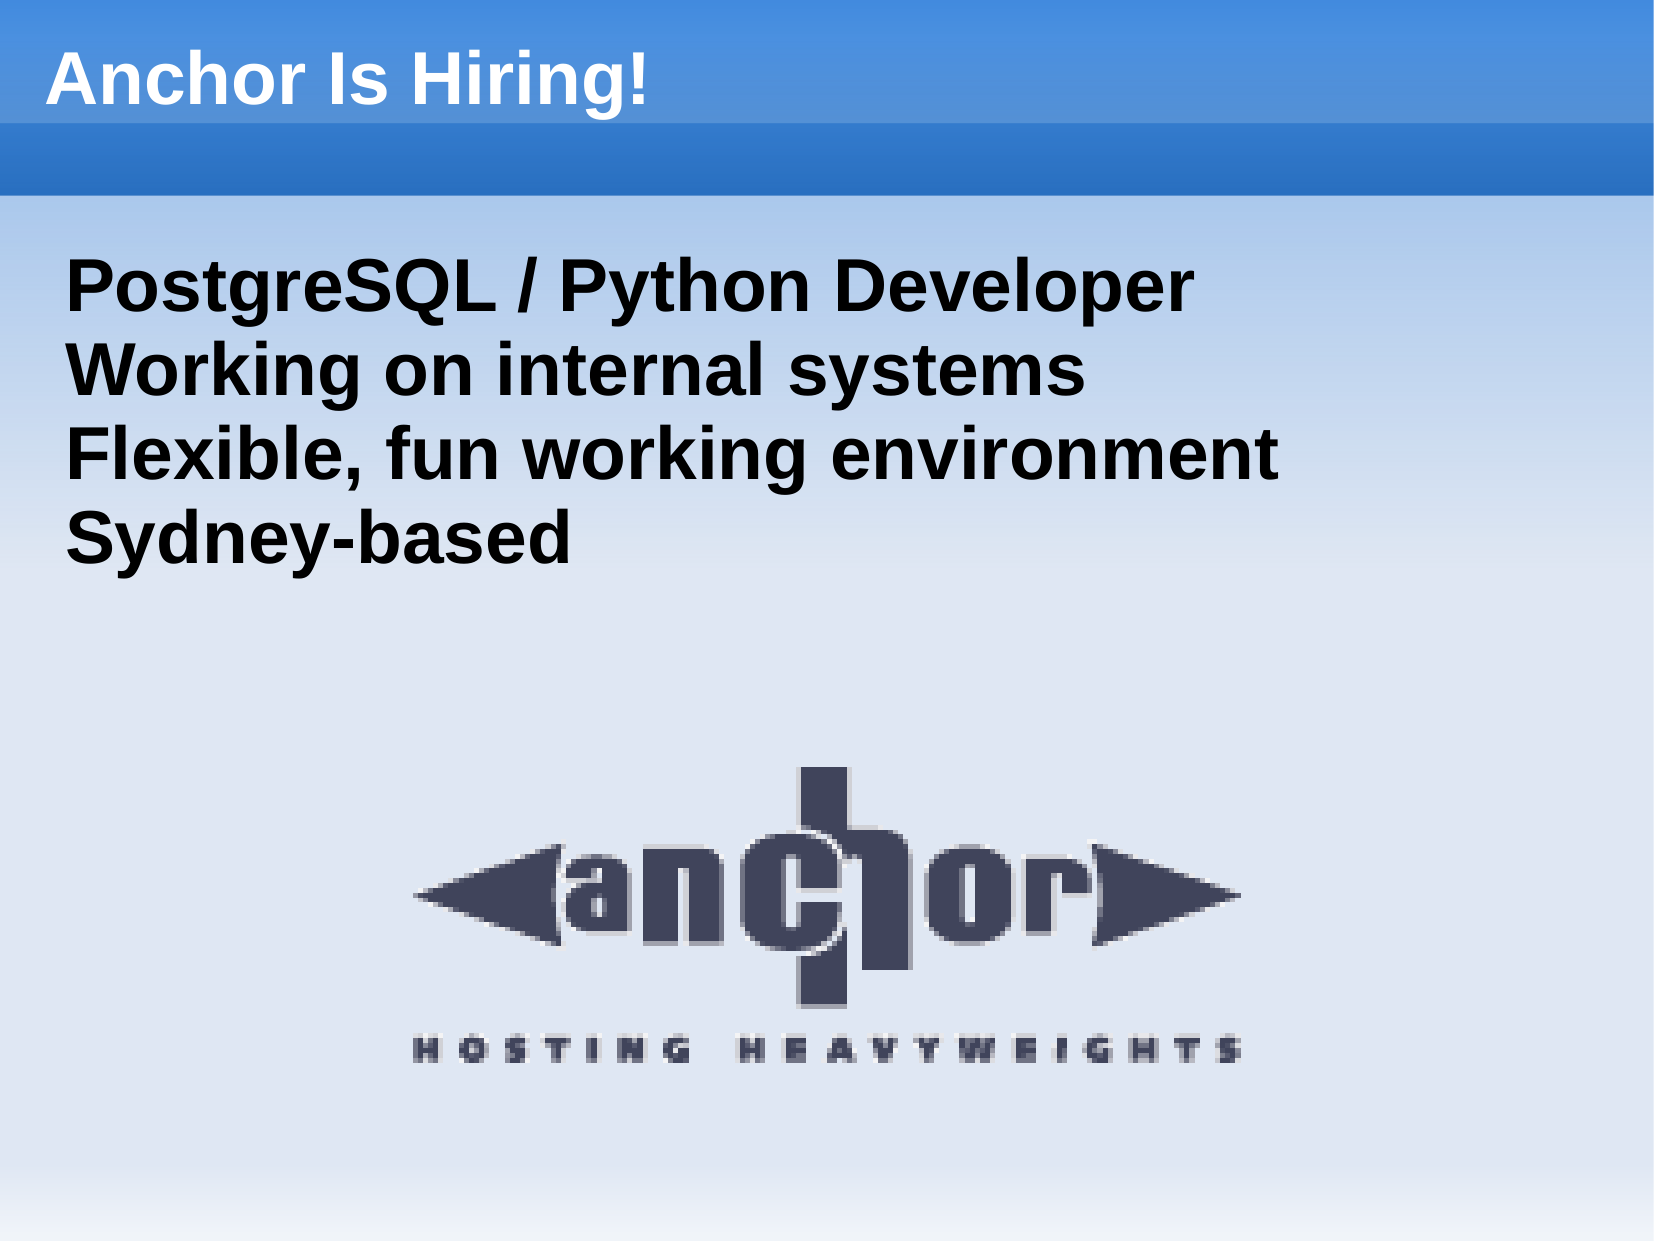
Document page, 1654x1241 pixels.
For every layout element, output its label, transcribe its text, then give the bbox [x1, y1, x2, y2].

text_box Anchor Is Hiring! [29, 29, 1625, 158]
text_box [570, 235, 1654, 320]
picture [0, 0, 1654, 1241]
text_box PostgreSQL / Python Developer Working on internal systems Flexible, fun working environment Sydney-based [29, 236, 1625, 705]
